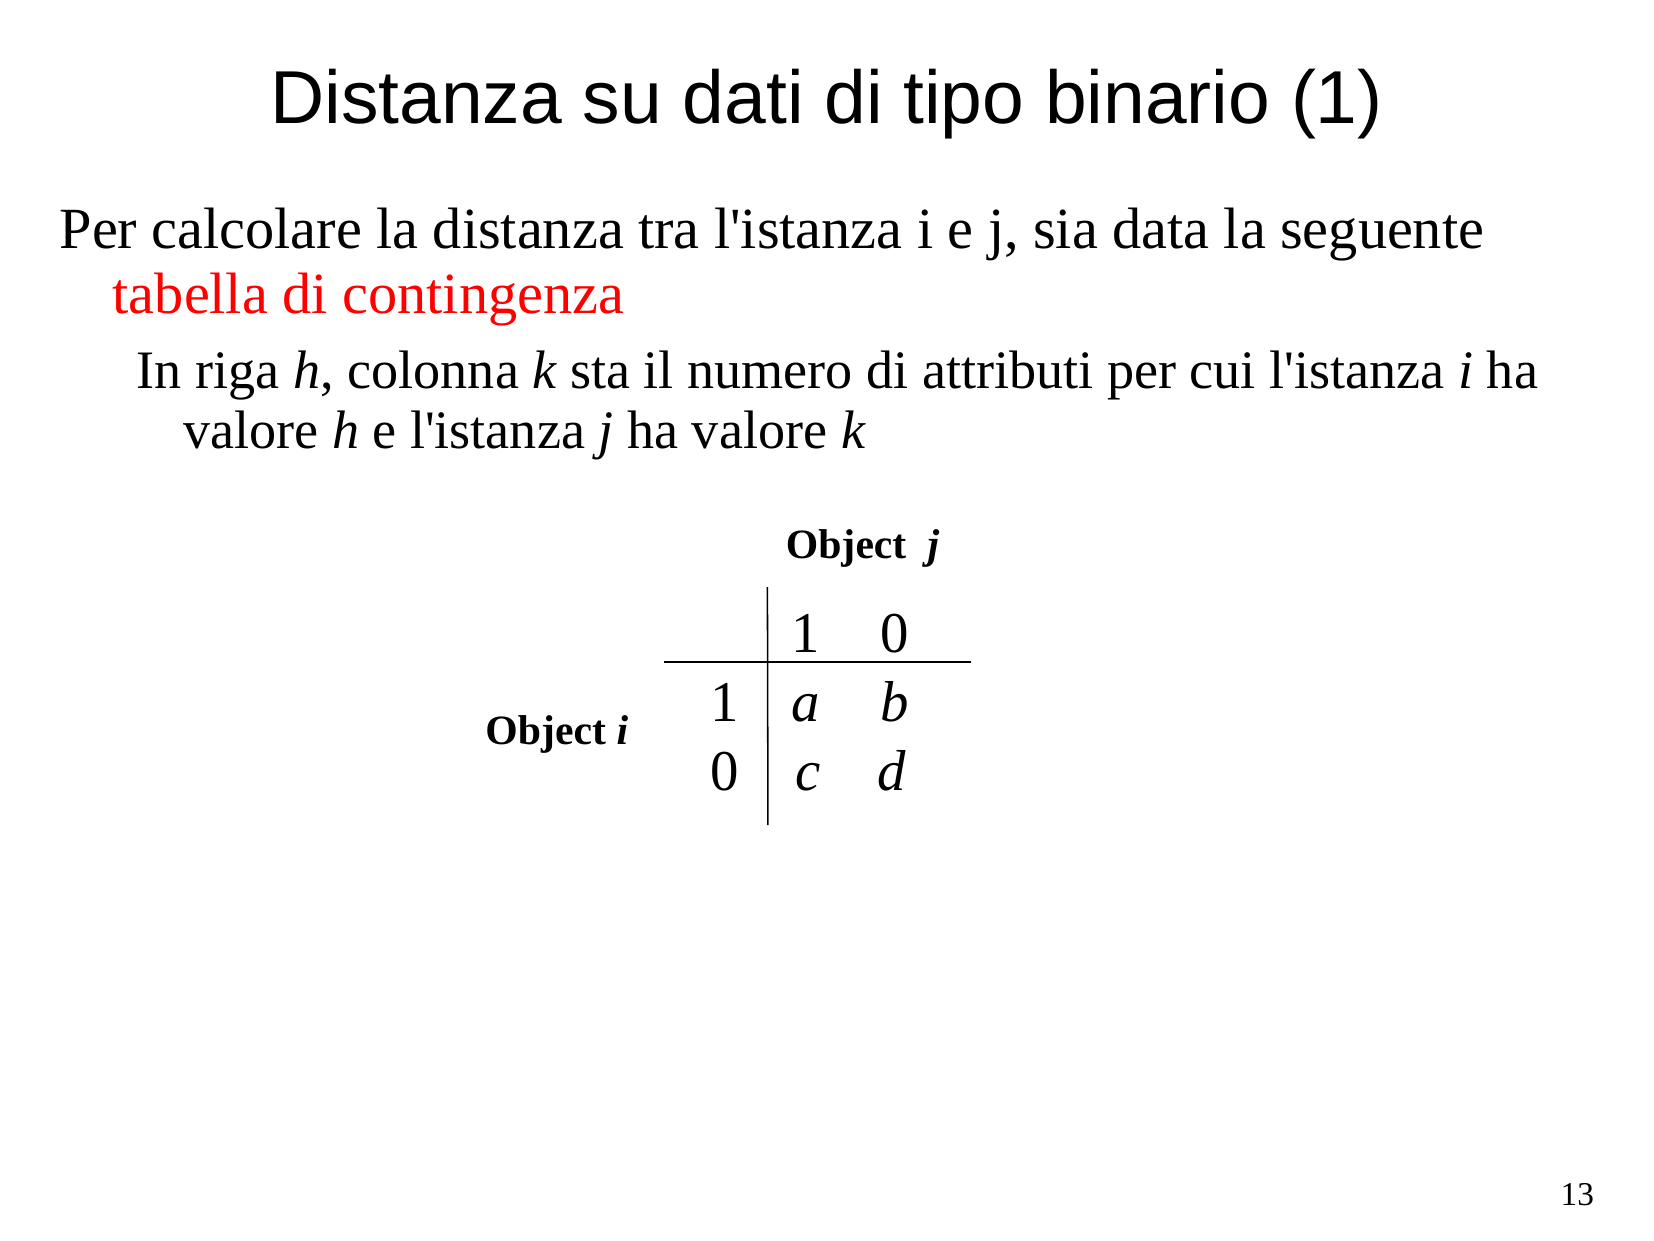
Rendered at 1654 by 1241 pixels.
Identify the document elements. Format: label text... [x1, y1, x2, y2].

title Distanza su dati di tipo binario (1) [37, 30, 1617, 166]
chart [695, 595, 922, 803]
text_box Object i [470, 700, 646, 779]
list Per calcolare la distanza tra l'istanza i e j, sia data la seguente tabella di contingenza In riga h, colonna k sta il numero di attributi per cui l'istanza i ha valore h e l'istanza j ha valore k [42, 196, 1612, 1187]
text_box Object j [771, 513, 972, 592]
